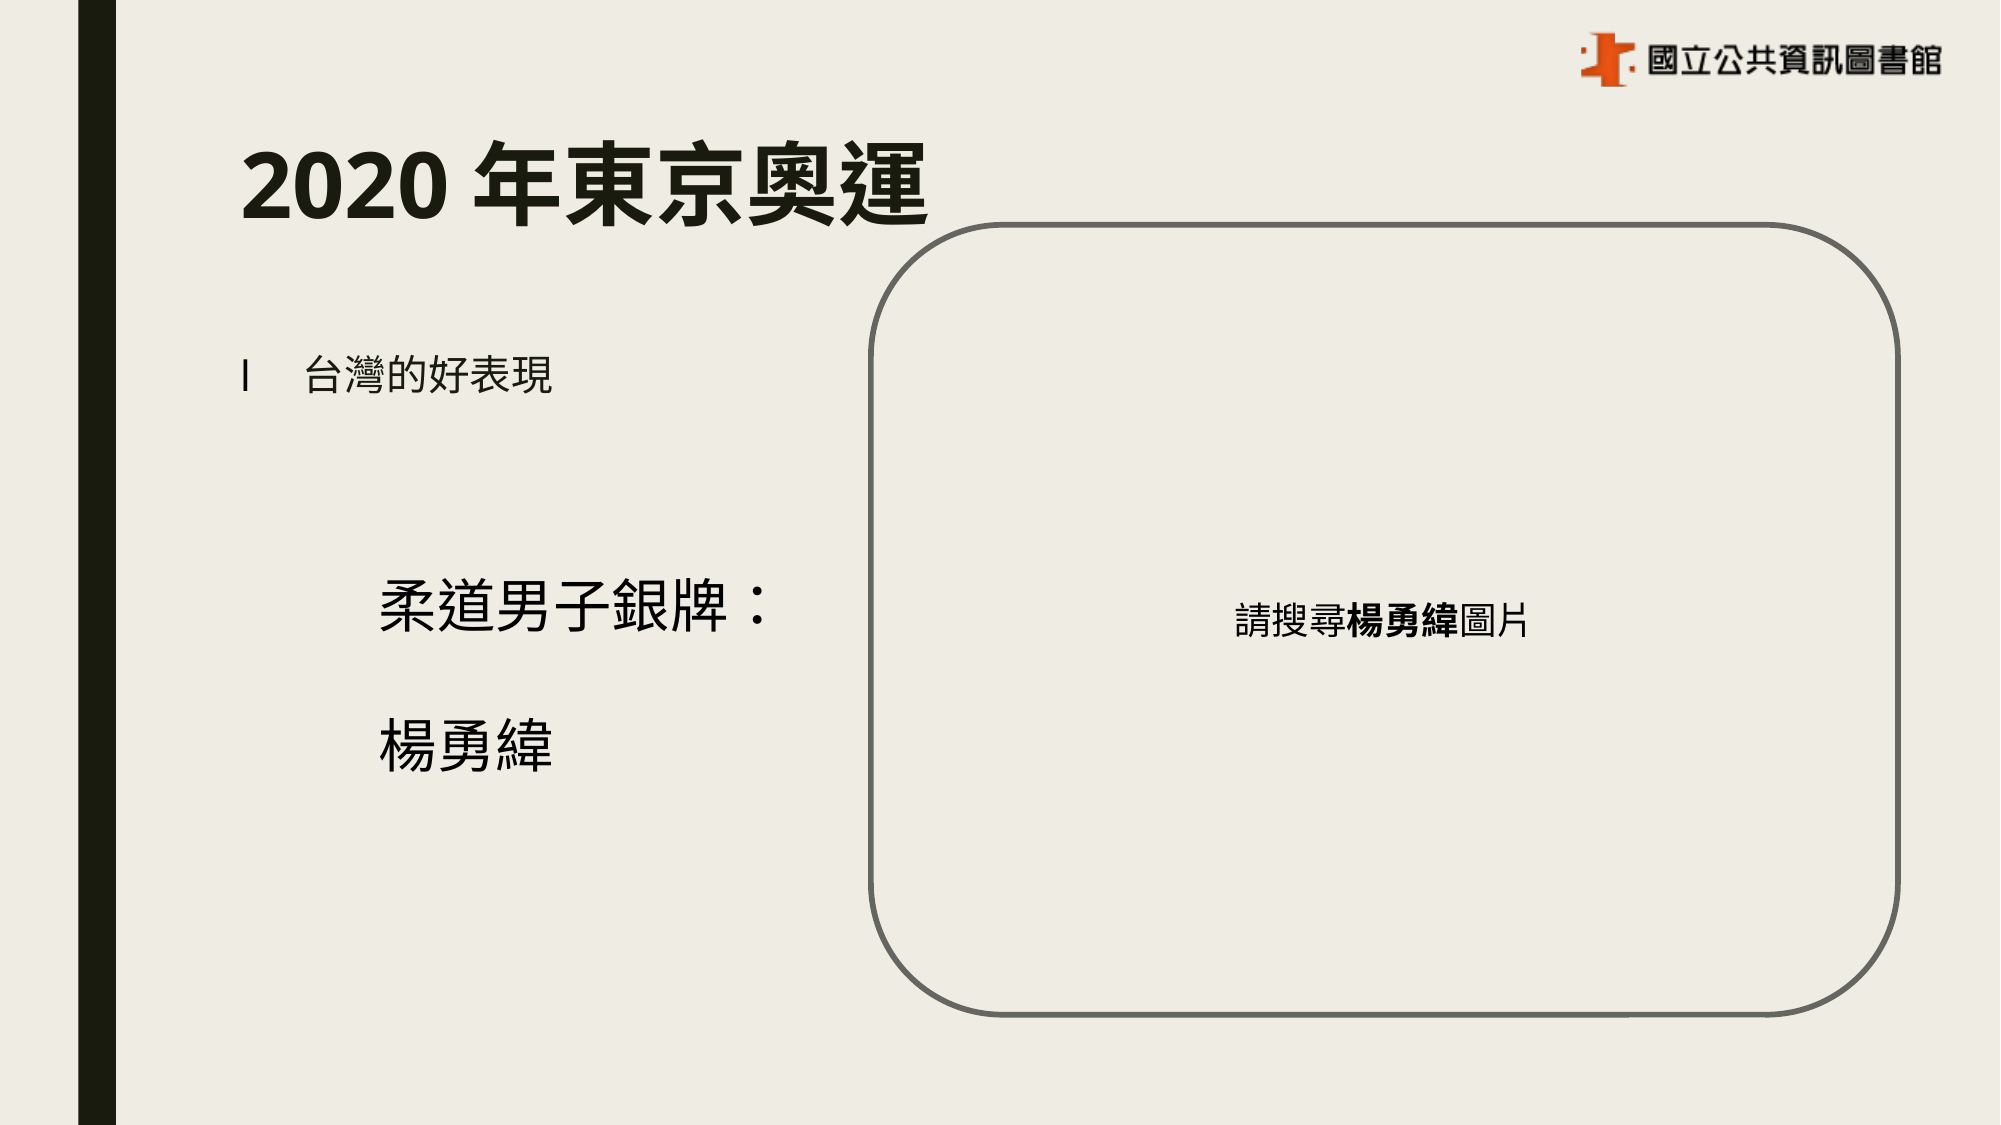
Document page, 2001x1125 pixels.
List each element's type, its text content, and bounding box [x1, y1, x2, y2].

text_box 台灣的好表現 [225, 345, 599, 421]
text_box 柔道男子銀牌： 楊勇緯 [214, 561, 802, 786]
text_box 請搜尋楊勇緯圖片 [874, 589, 1895, 651]
picture [1571, 26, 1951, 93]
title 2020年東京奧運 [884, 228, 1885, 308]
title 2020年東京奧運 [225, 64, 1951, 308]
